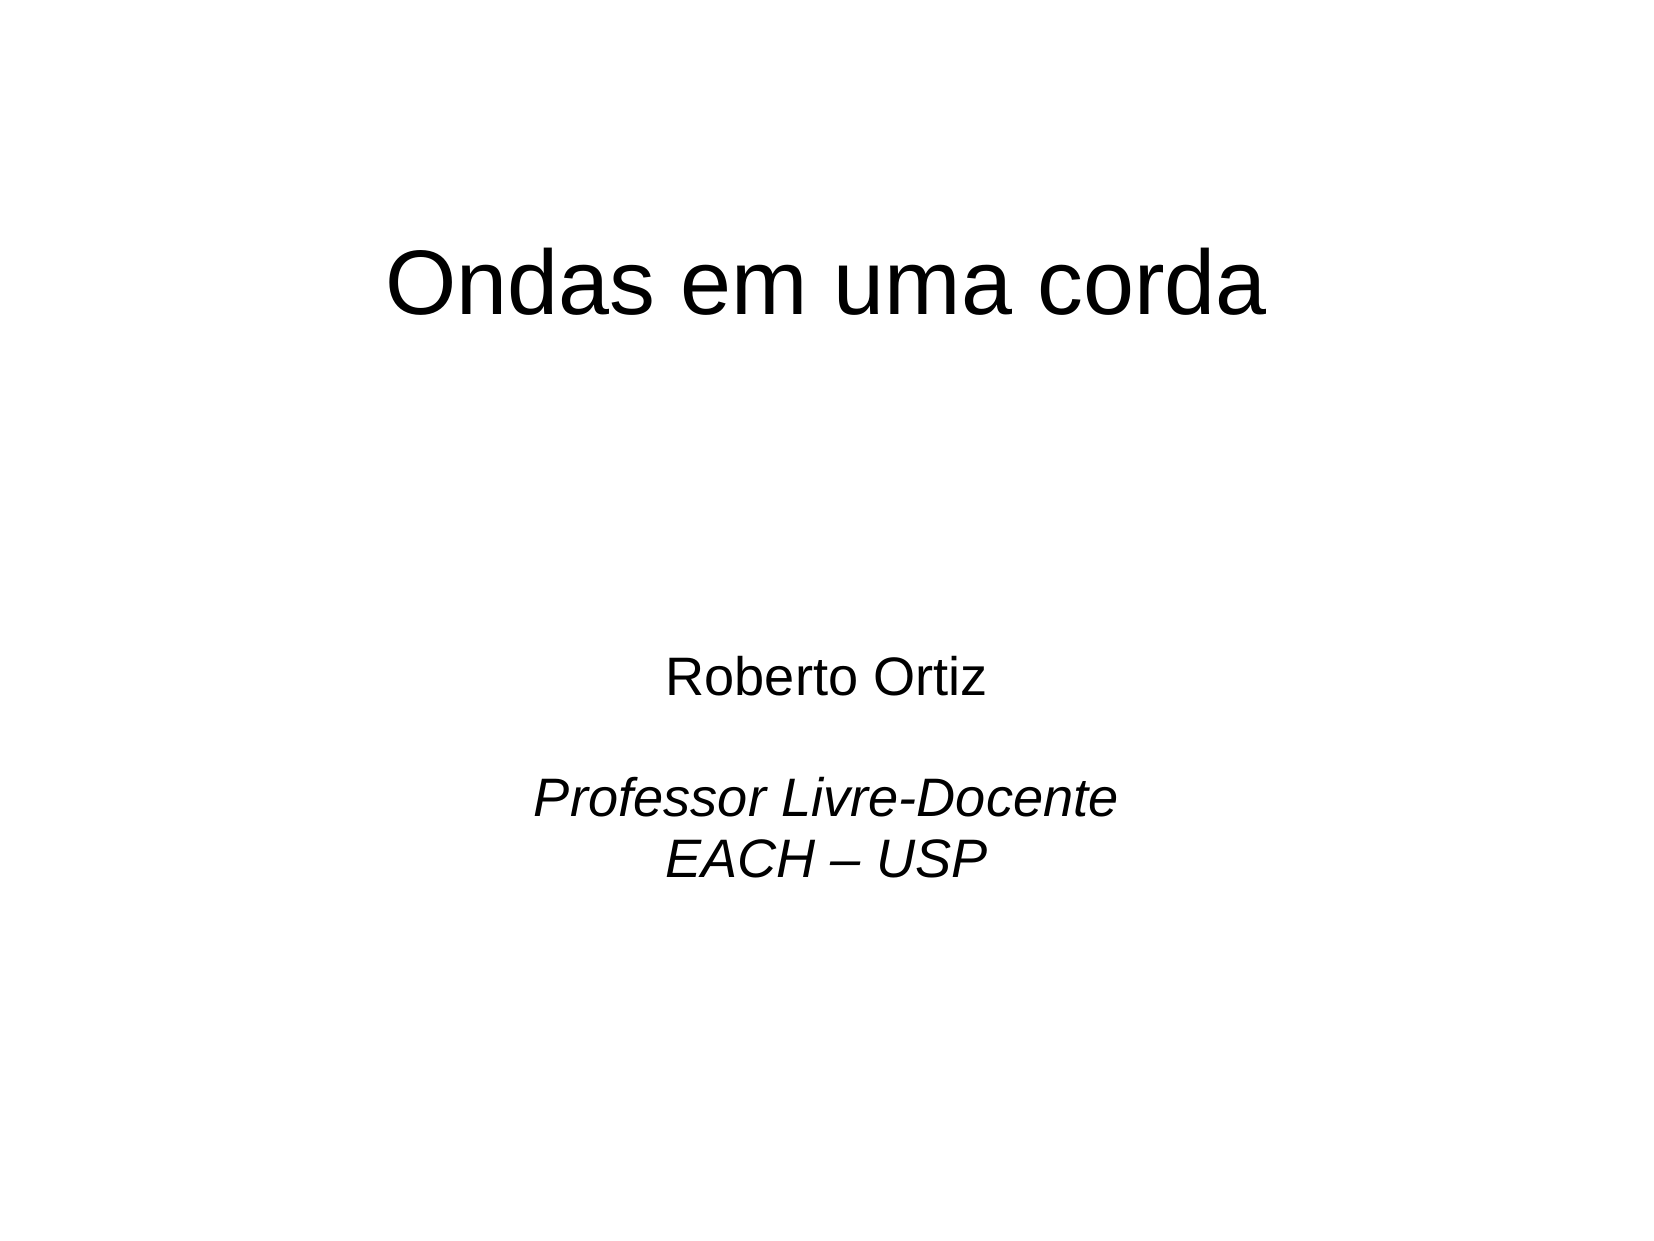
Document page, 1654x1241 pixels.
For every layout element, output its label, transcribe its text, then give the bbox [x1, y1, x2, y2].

subtitle Roberto Ortiz Professor Livre-Docente EACH – USP [82, 408, 1571, 1128]
title Ondas em uma corda [82, 179, 1571, 387]
